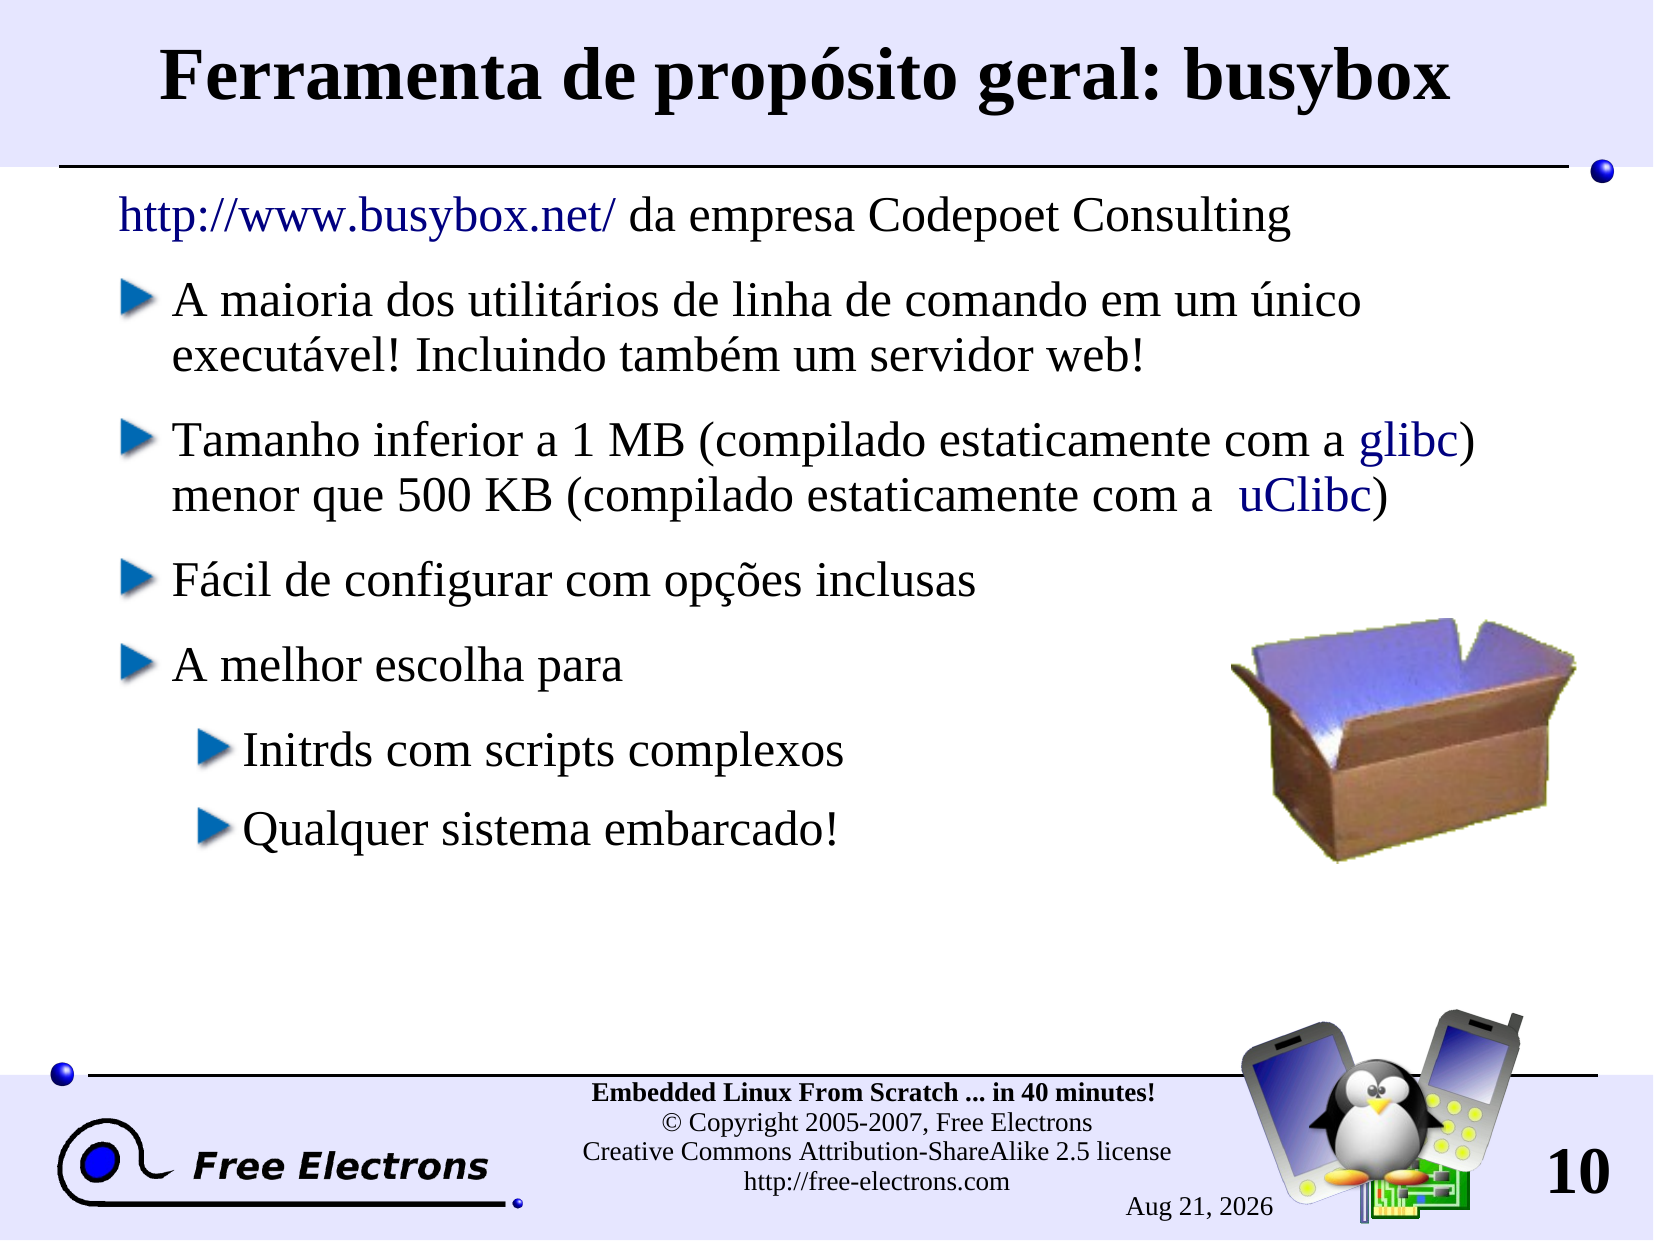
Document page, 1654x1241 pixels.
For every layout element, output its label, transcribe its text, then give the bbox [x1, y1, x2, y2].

title Ferramenta de propósito geral: busybox [60, 25, 1551, 124]
picture [1226, 1006, 1538, 1241]
picture [1231, 618, 1579, 864]
picture [50, 1107, 527, 1216]
list http://www.busybox.net/ da empresa Codepoet Consulting A maioria dos utilitários de linha de comando em um único executável! Incluindo também um servidor web! Tamanho inferior a 1 MB (compilado estaticamente com a glibc) menor que 500 KB (compilado estaticamente com a uClibc) Fácil de configurar com opções inclusas A melhor escolha para Initrds com scripts complexos Qualquer sistema embarcado! [100, 186, 1513, 1052]
